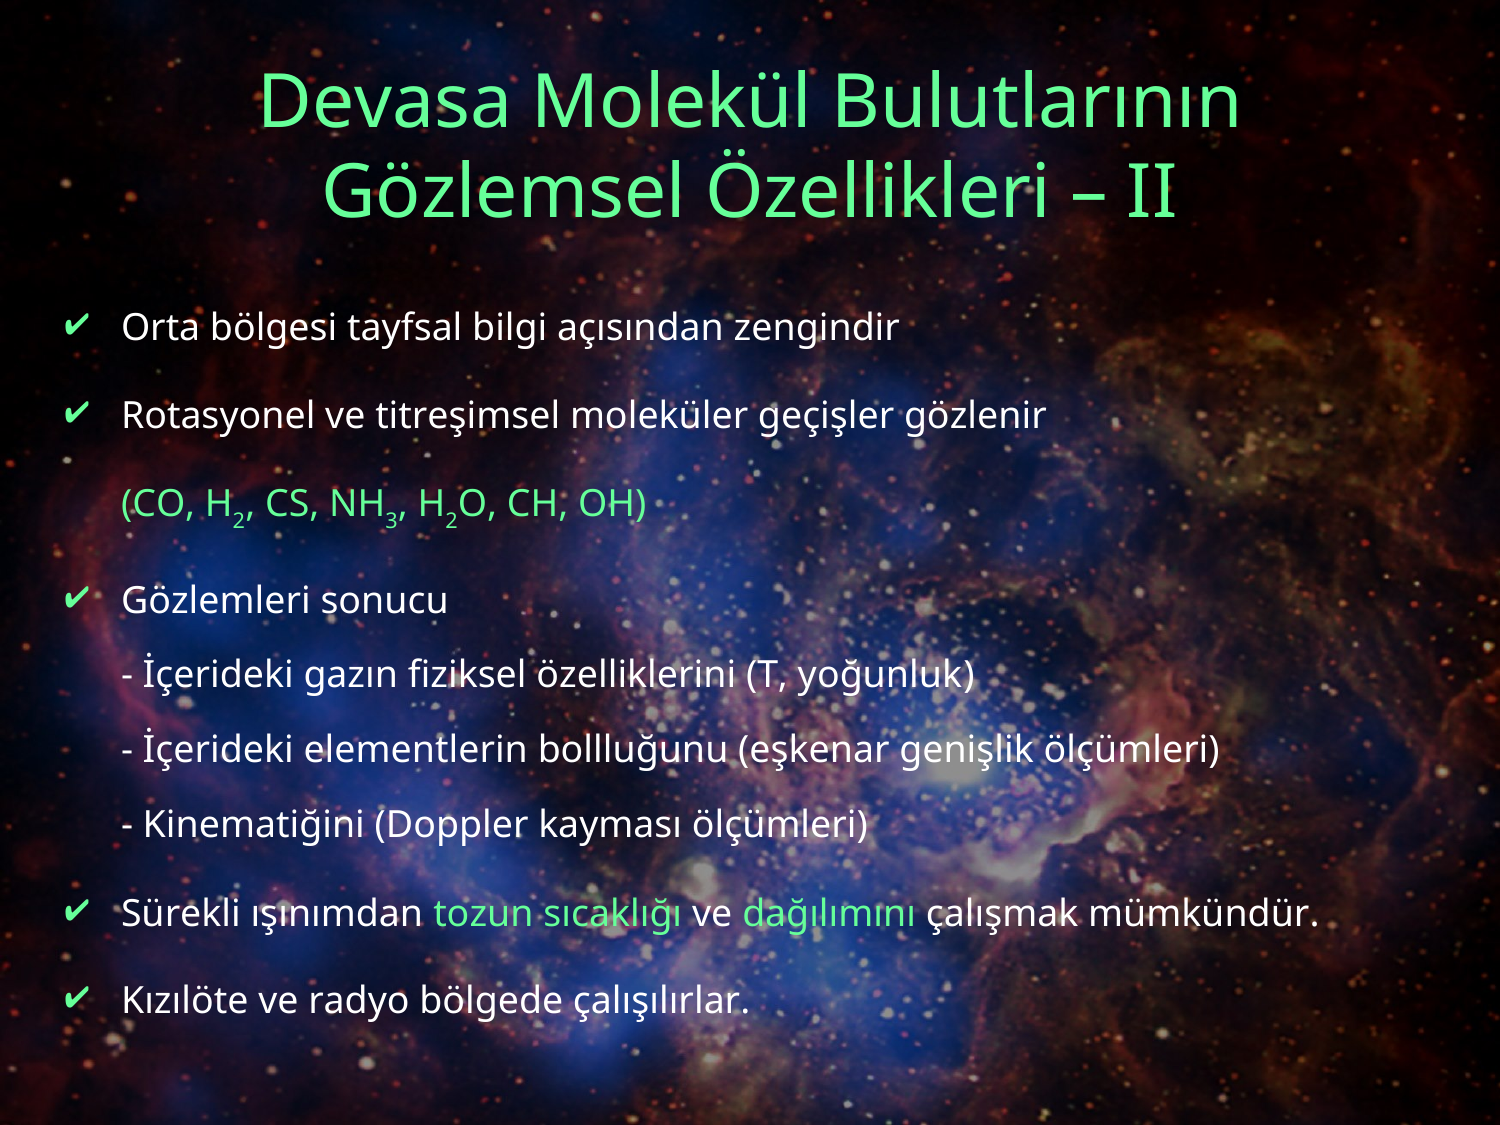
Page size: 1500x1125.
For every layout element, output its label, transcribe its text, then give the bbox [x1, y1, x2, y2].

list Orta bölgesi tayfsal bilgi açısından zengindir Rotasyonel ve titreşimsel moleküler geçişler gözlenir (CO, H2, CS, NH3, H2O, CH, OH) Gözlemleri sonucu - İçerideki gazın fiziksel özelliklerini (T, yoğunluk) - İçerideki elementlerin bollluğunu (eşkenar genişlik ölçümleri) - Kinematiğini (Doppler kayması ölçümleri) Sürekli ışınımdan tozun sıcaklığı ve dağılımını çalışmak mümkündür. Kızılöte ve radyo bölgede çalışılırlar. [50, 295, 1475, 1051]
title Devasa Molekül Bulutlarının Gözlemsel Özellikleri – II [75, 45, 1426, 233]
picture [0, 0, 1500, 1125]
